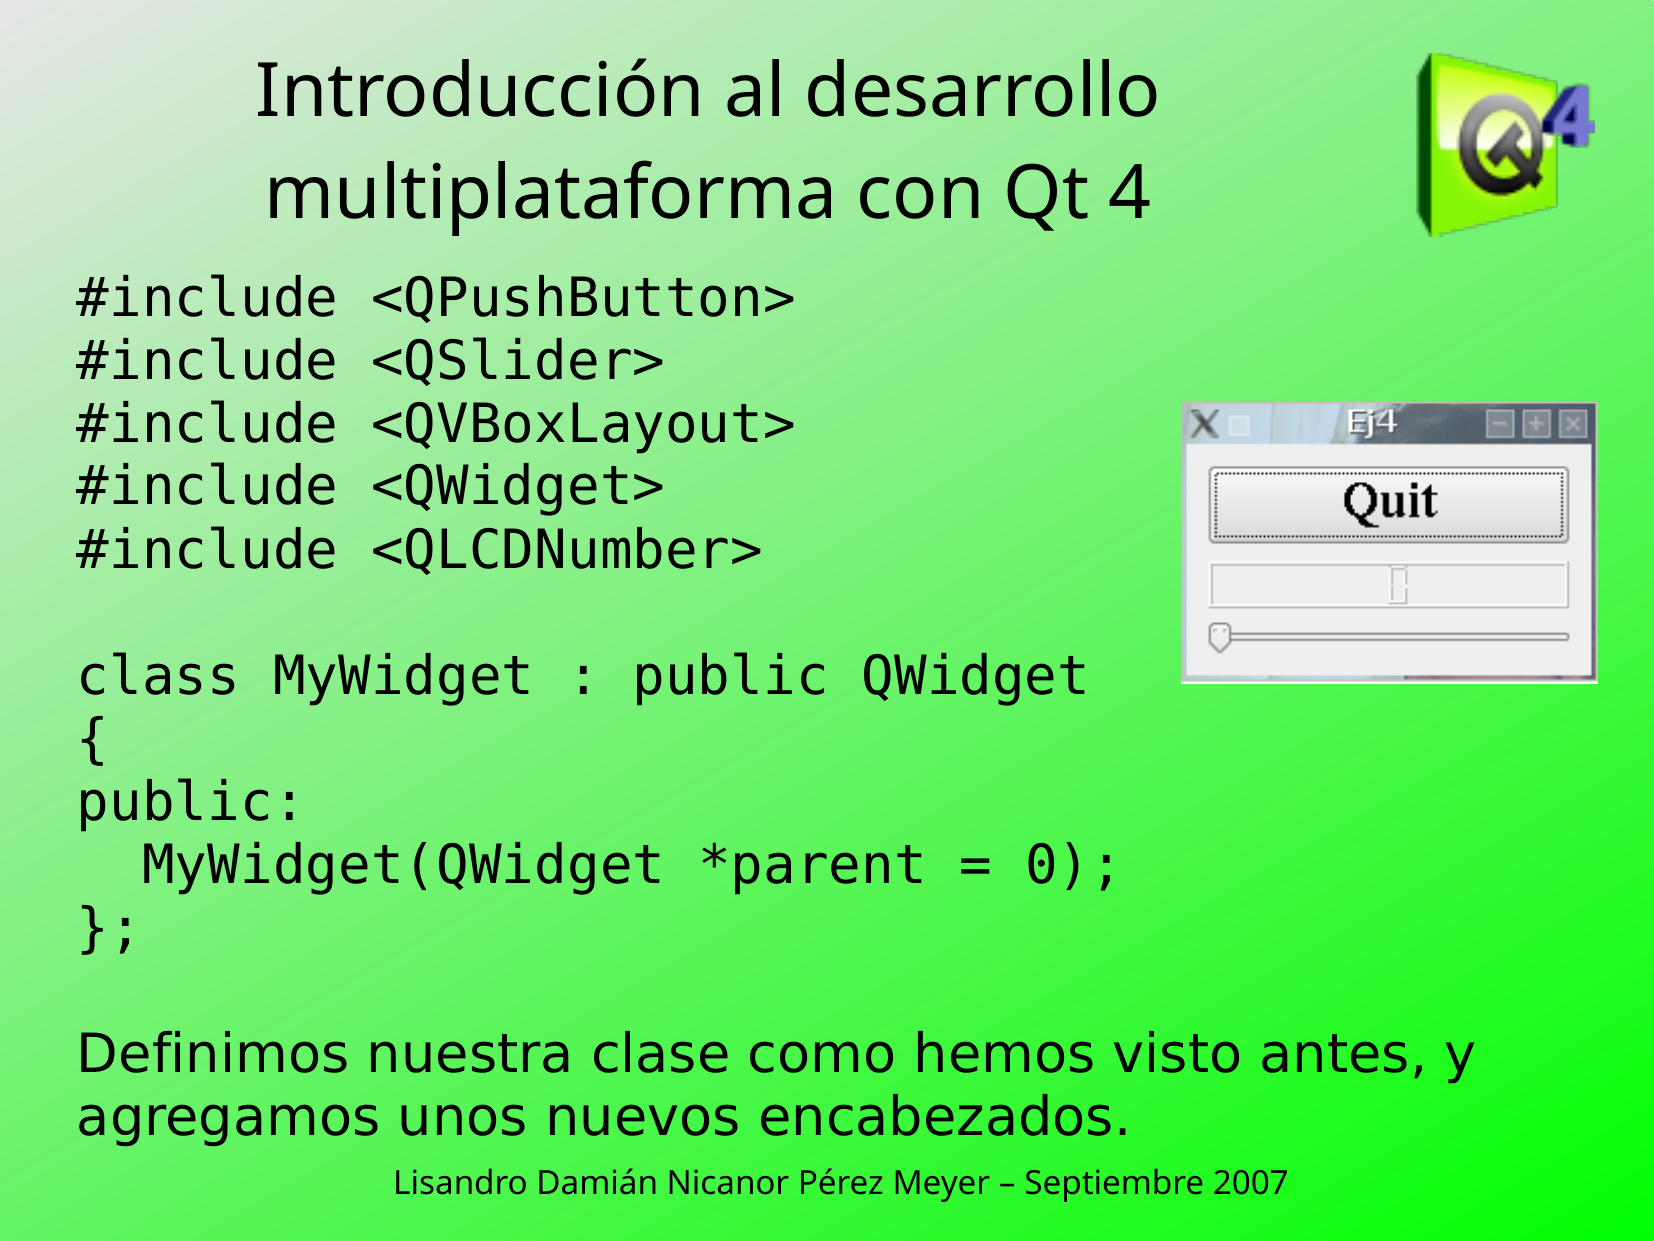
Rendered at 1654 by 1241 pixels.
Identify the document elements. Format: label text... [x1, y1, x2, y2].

subtitle #include <QPushButton> #include <QSlider> #include <QVBoxLayout> #include <QWidget> #include <QLCDNumber> class MyWidget : public QWidget { public: MyWidget(QWidget *parent = 0); }; Definimos nuestra clase como hemos visto antes, y agregamos unos nuevos encabezados. [76, 265, 1565, 1148]
text_box Lisandro Damián Nicanor Pérez Meyer – Septiembre 2007 [88, 1151, 1595, 1213]
title Introducción al desarrollo multiplataforma con Qt 4 [147, 11, 1270, 265]
picture [1412, 53, 1595, 237]
picture [1181, 402, 1598, 684]
